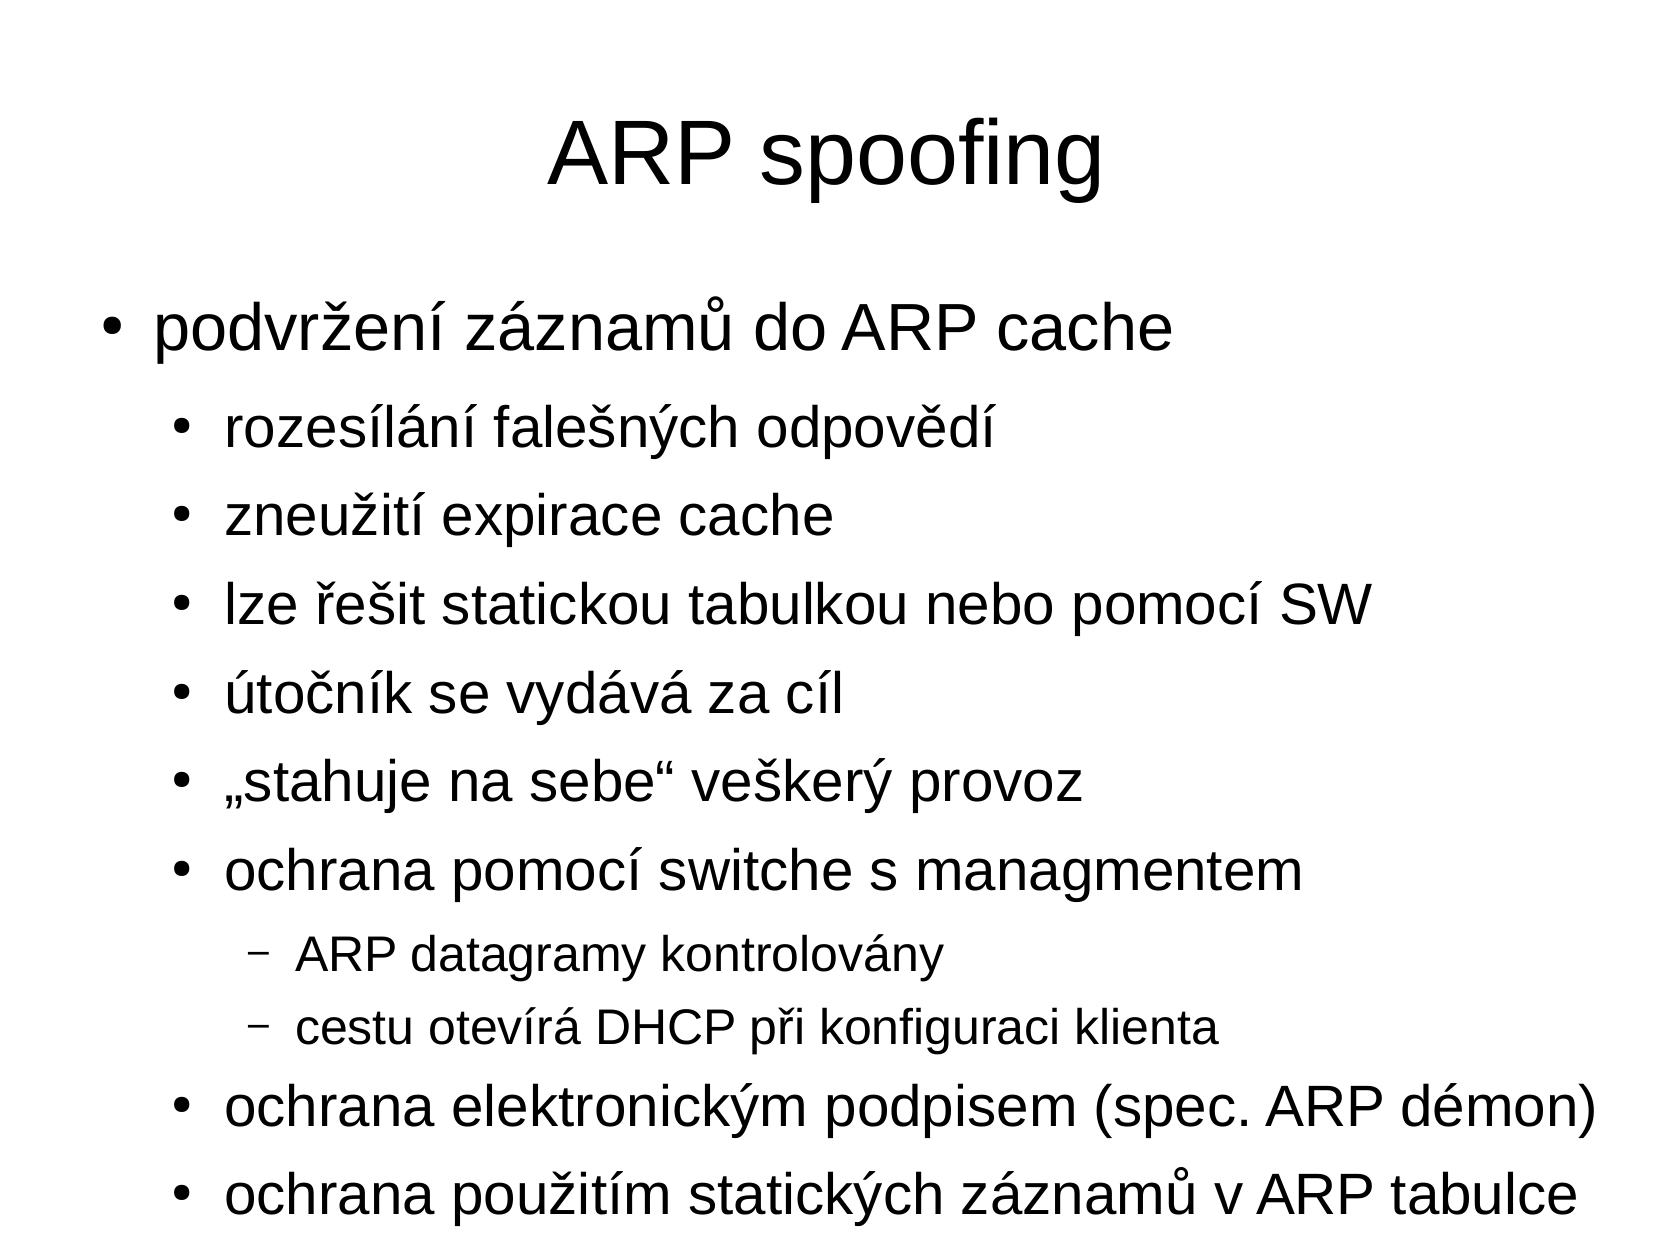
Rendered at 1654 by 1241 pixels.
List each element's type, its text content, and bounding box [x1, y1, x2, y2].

title ARP spoofing [82, 56, 1571, 250]
list podvržení záznamů do ARP cache rozesílání falešných odpovědí zneužití expirace cache lze řešit statickou tabulkou nebo pomocí SW útočník se vydává za cíl „stahuje na sebe“ veškerý provoz ochrana pomocí switche s managmentem ARP datagramy kontrolovány cestu otevírá DHCP při konfiguraci klienta ochrana elektronickým podpisem (spec. ARP démon) ochrana použitím statických záznamů v ARP tabulce [82, 290, 1654, 1227]
